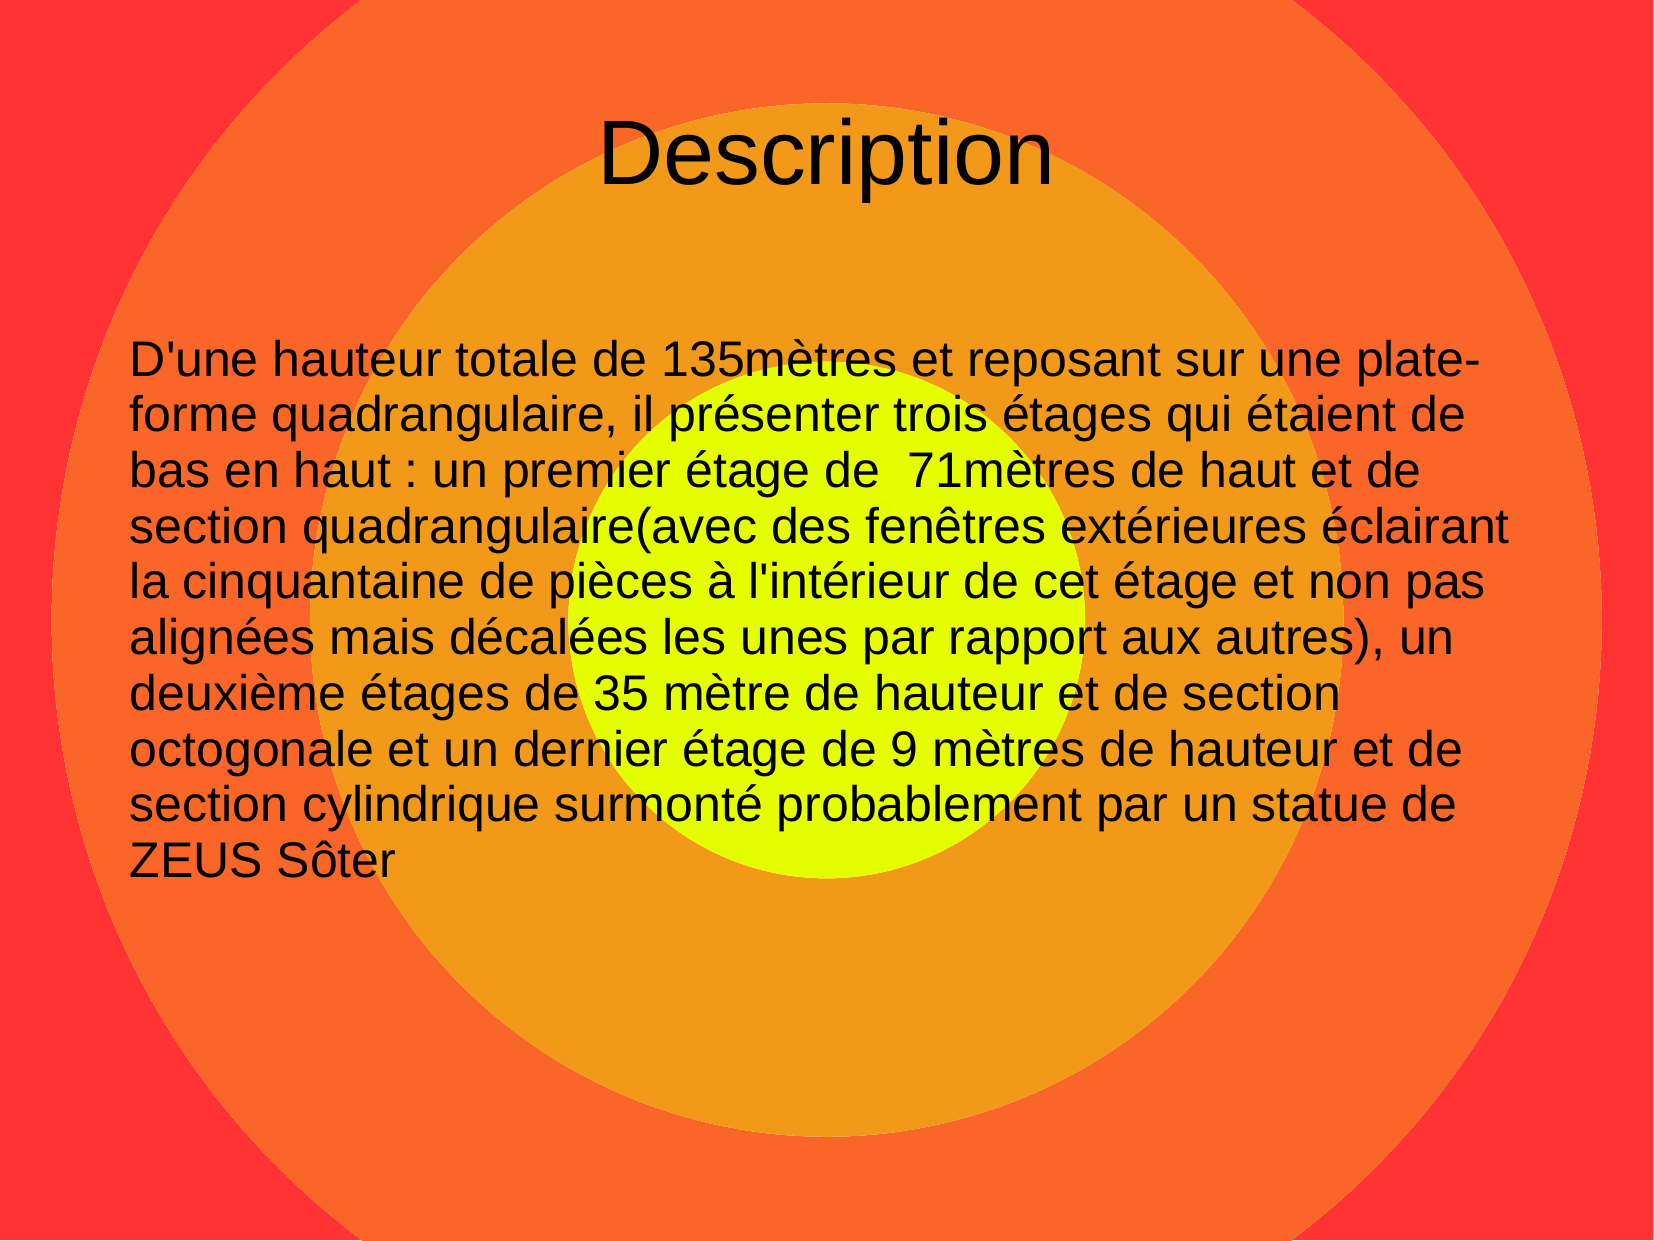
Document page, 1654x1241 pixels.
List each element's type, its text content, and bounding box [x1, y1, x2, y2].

list D'une hauteur totale de 135mètres et reposant sur une plate-forme quadrangulaire, il présenter trois étages qui étaient de bas en haut : un premier étage de 71mètres de haut et de section quadrangulaire(avec des fenêtres extérieures éclairant la cinquantaine de pièces à l'intérieur de cet étage et non pas alignées mais décalées les unes par rapport aux autres), un deuxième étages de 35 mètre de hauteur et de section octogonale et un dernier étage de 9 mètres de hauteur et de section cylindrique surmonté probablement par un statue de ZEUS Sôter [59, 330, 1548, 1099]
title Description [82, 49, 1571, 257]
